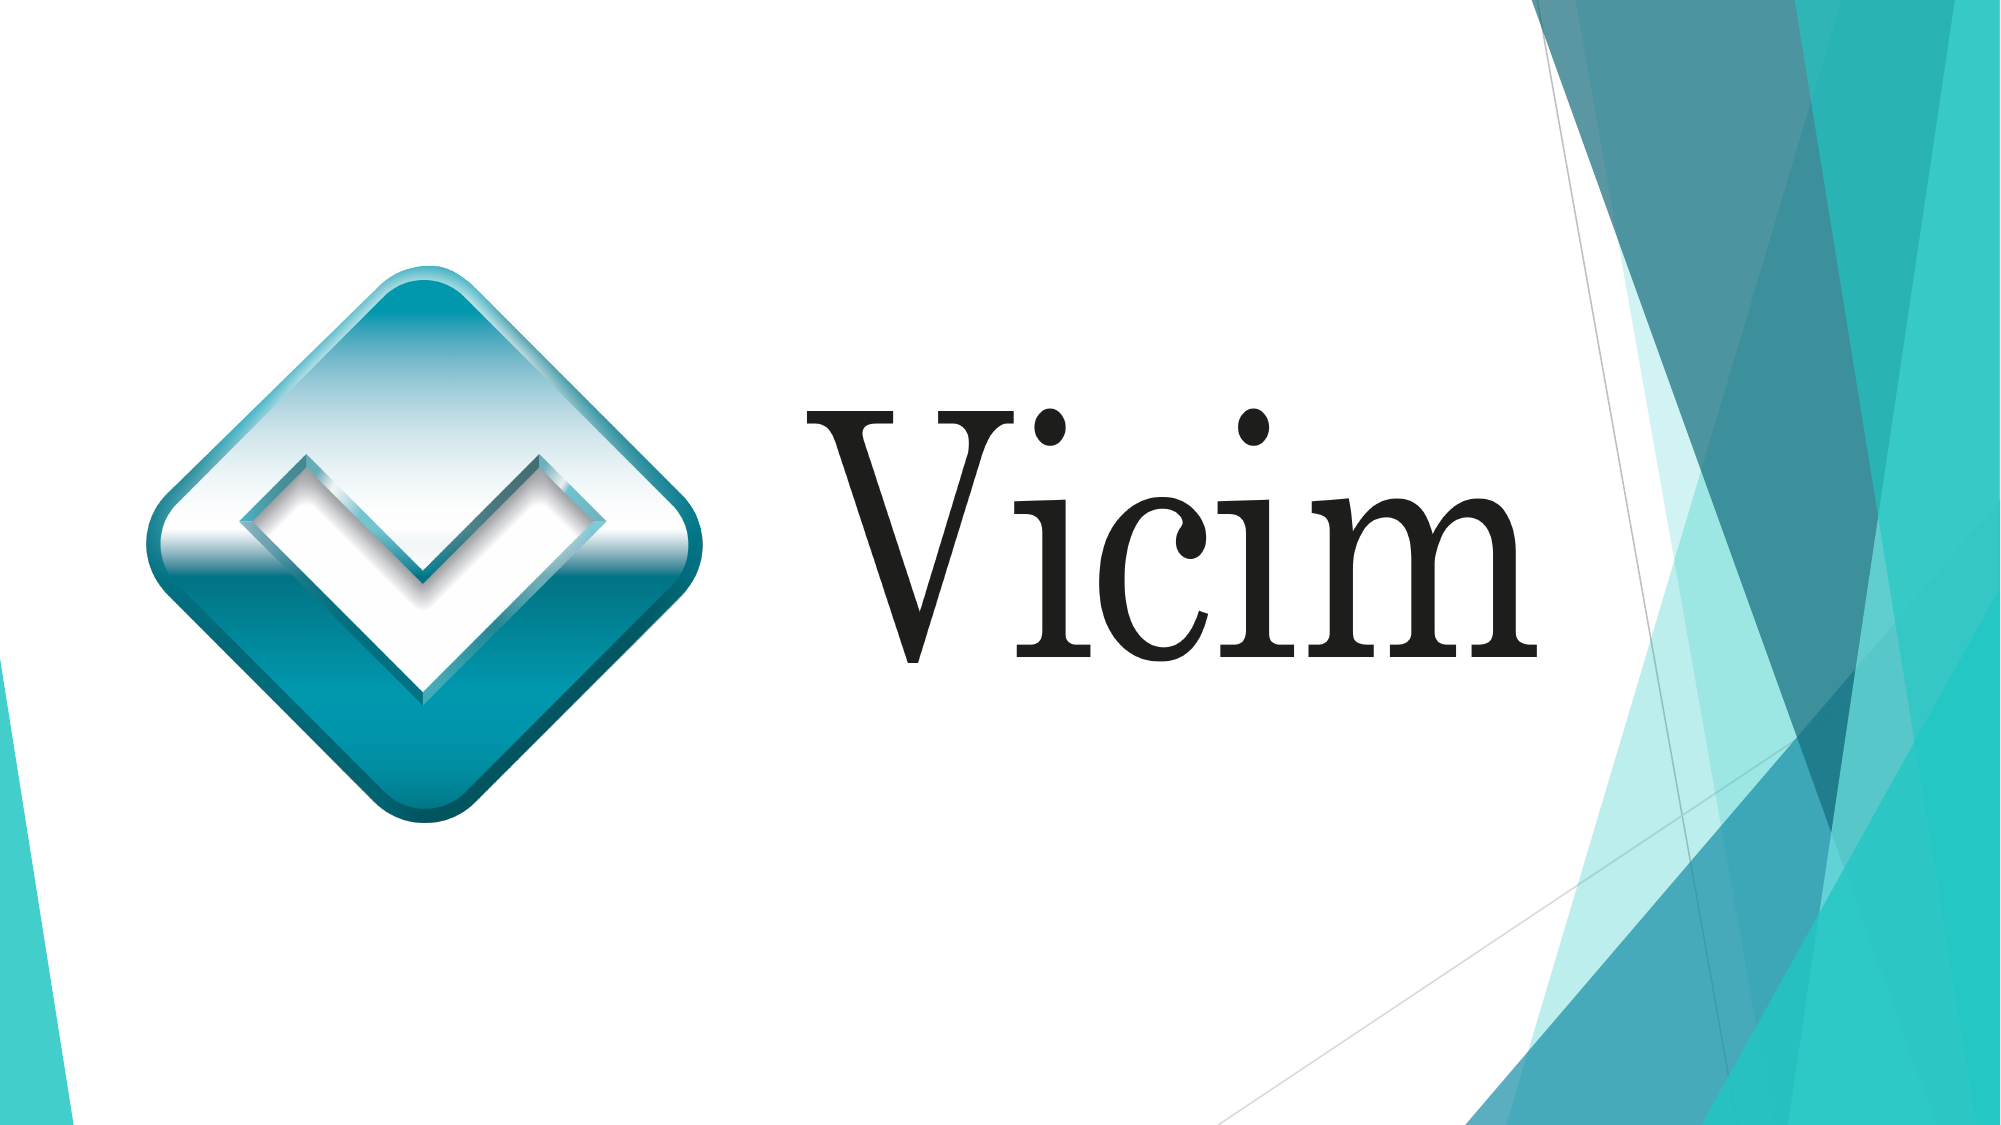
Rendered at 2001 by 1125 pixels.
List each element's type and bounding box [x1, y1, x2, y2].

picture [146, 260, 1629, 823]
